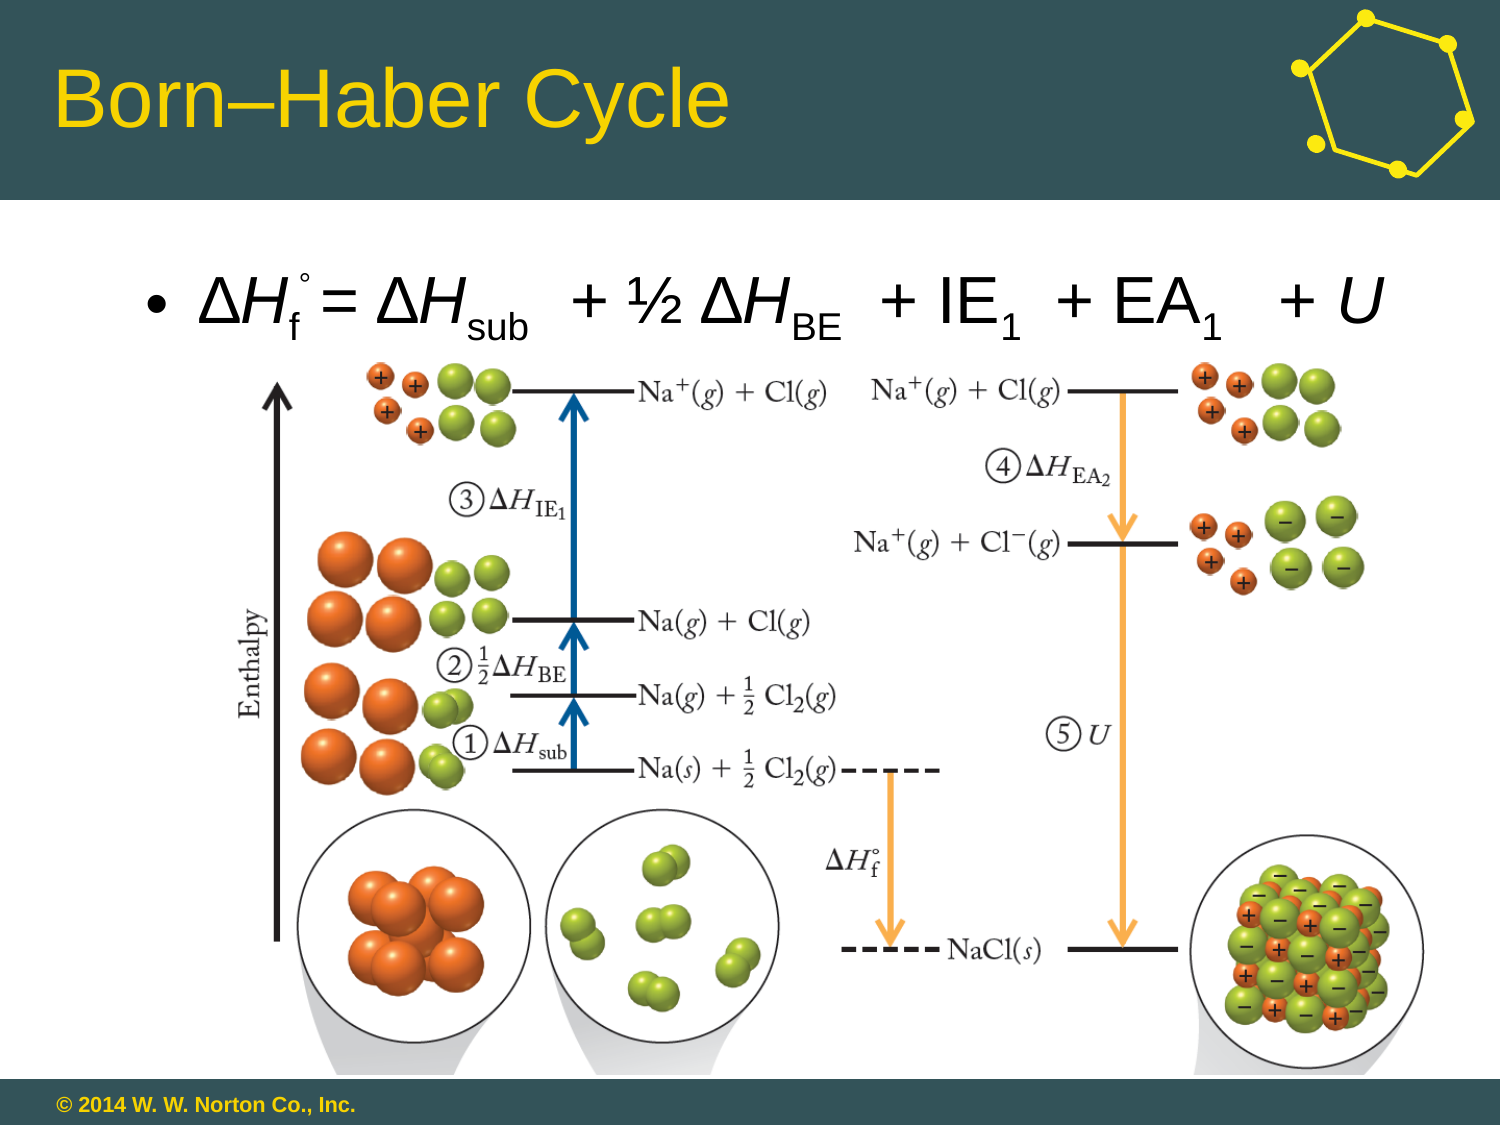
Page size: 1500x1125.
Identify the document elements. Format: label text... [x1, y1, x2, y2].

title Born–Haber Cycle [37, 12, 1338, 175]
text_box + EA1 [1040, 249, 1238, 356]
text_box + IE1 [865, 249, 1037, 357]
text_box + ½ ∆HBE [555, 249, 858, 356]
text_box ∆Hf = ∆Hsub [131, 249, 545, 356]
picture [229, 357, 1425, 1075]
text_box + U [1263, 249, 1400, 345]
